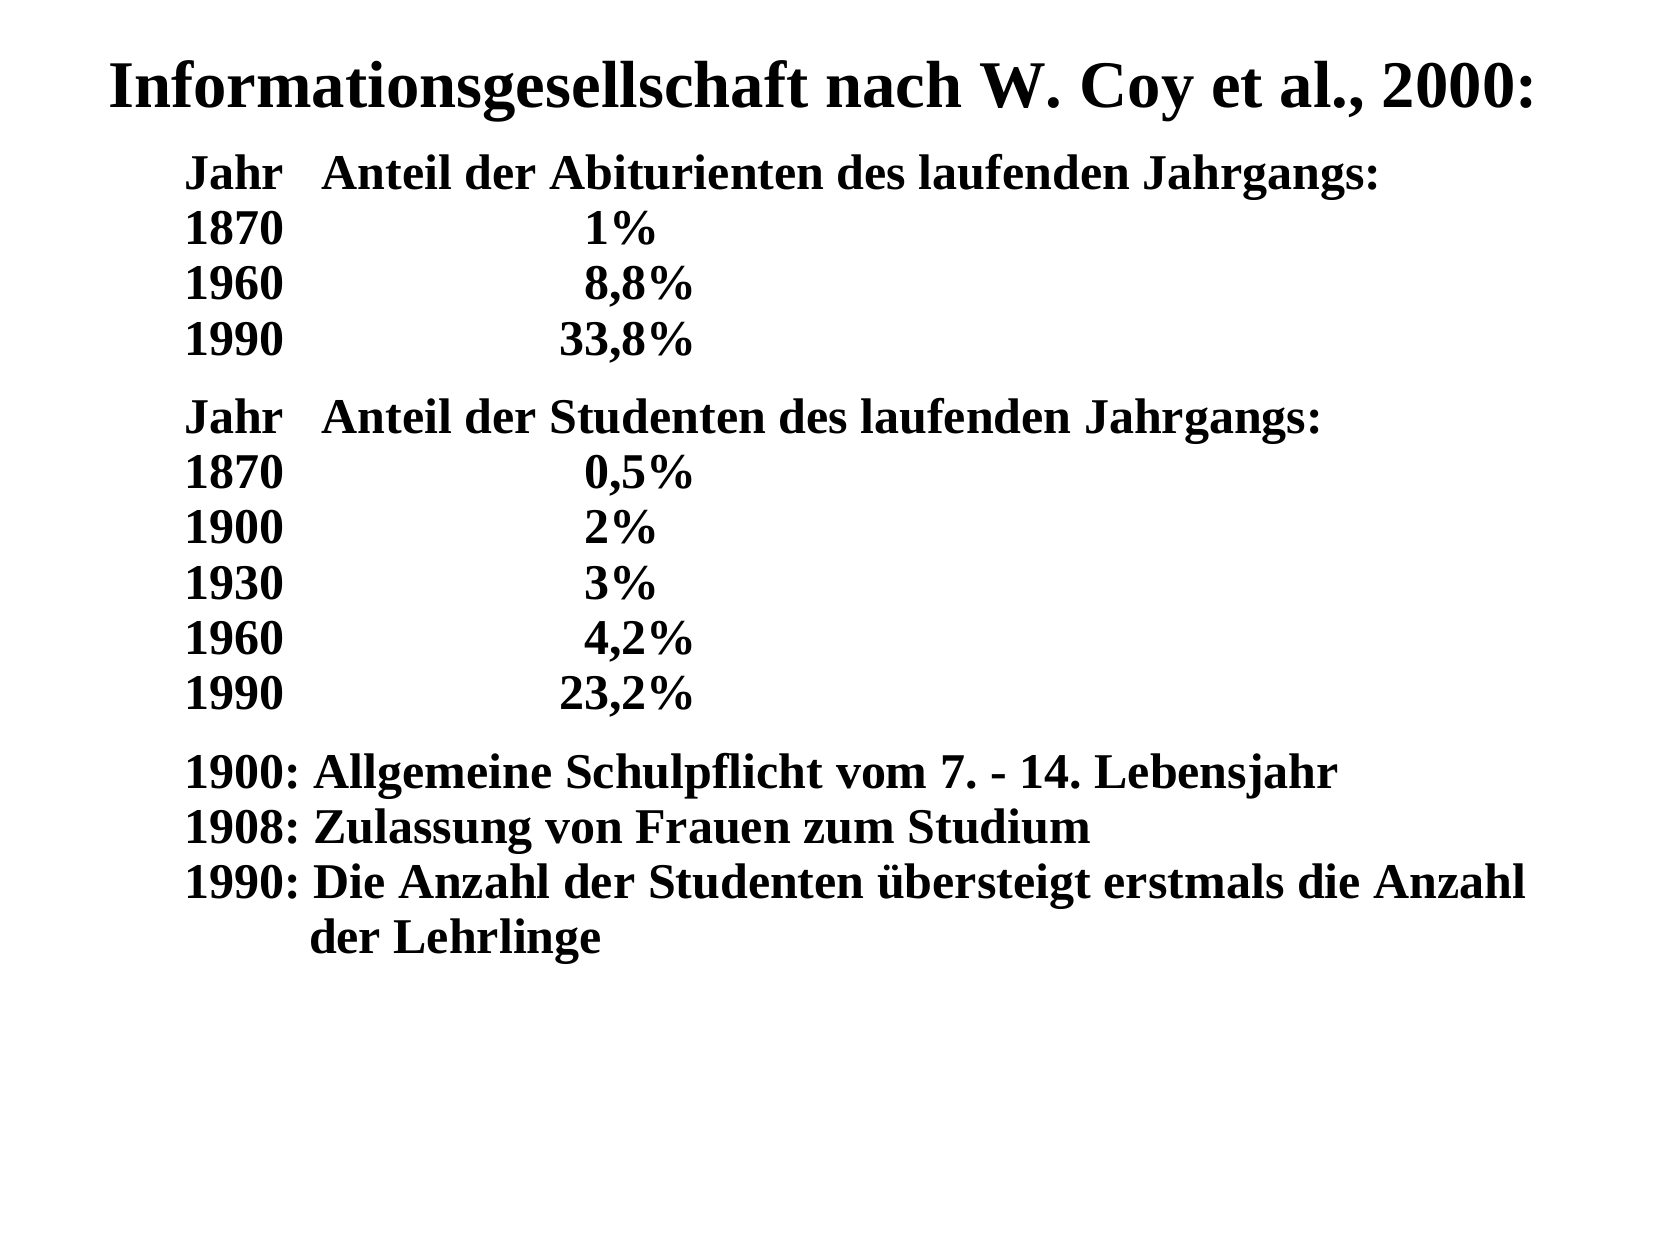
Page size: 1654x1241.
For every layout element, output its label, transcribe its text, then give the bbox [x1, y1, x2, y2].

text_box Informationsgesellschaft nach W. Coy et al., 2000: Jahr Anteil der Abiturienten des laufenden Jahrgangs: 1870 1% 1960 8,8% 1990 33,8% Jahr Anteil der Studenten des laufenden Jahrgangs: 1870 0,5% 1900 2% 1930 3% 1960 4,2% 1990 23,2% 1900: Allgemeine Schulpflicht vom 7. - 14. Lebensjahr 1908: Zulassung von Frauen zum Studium 1990: Die Anzahl der Studenten übersteigt erstmals die Anzahl der Lehrlinge [59, 47, 1595, 1140]
